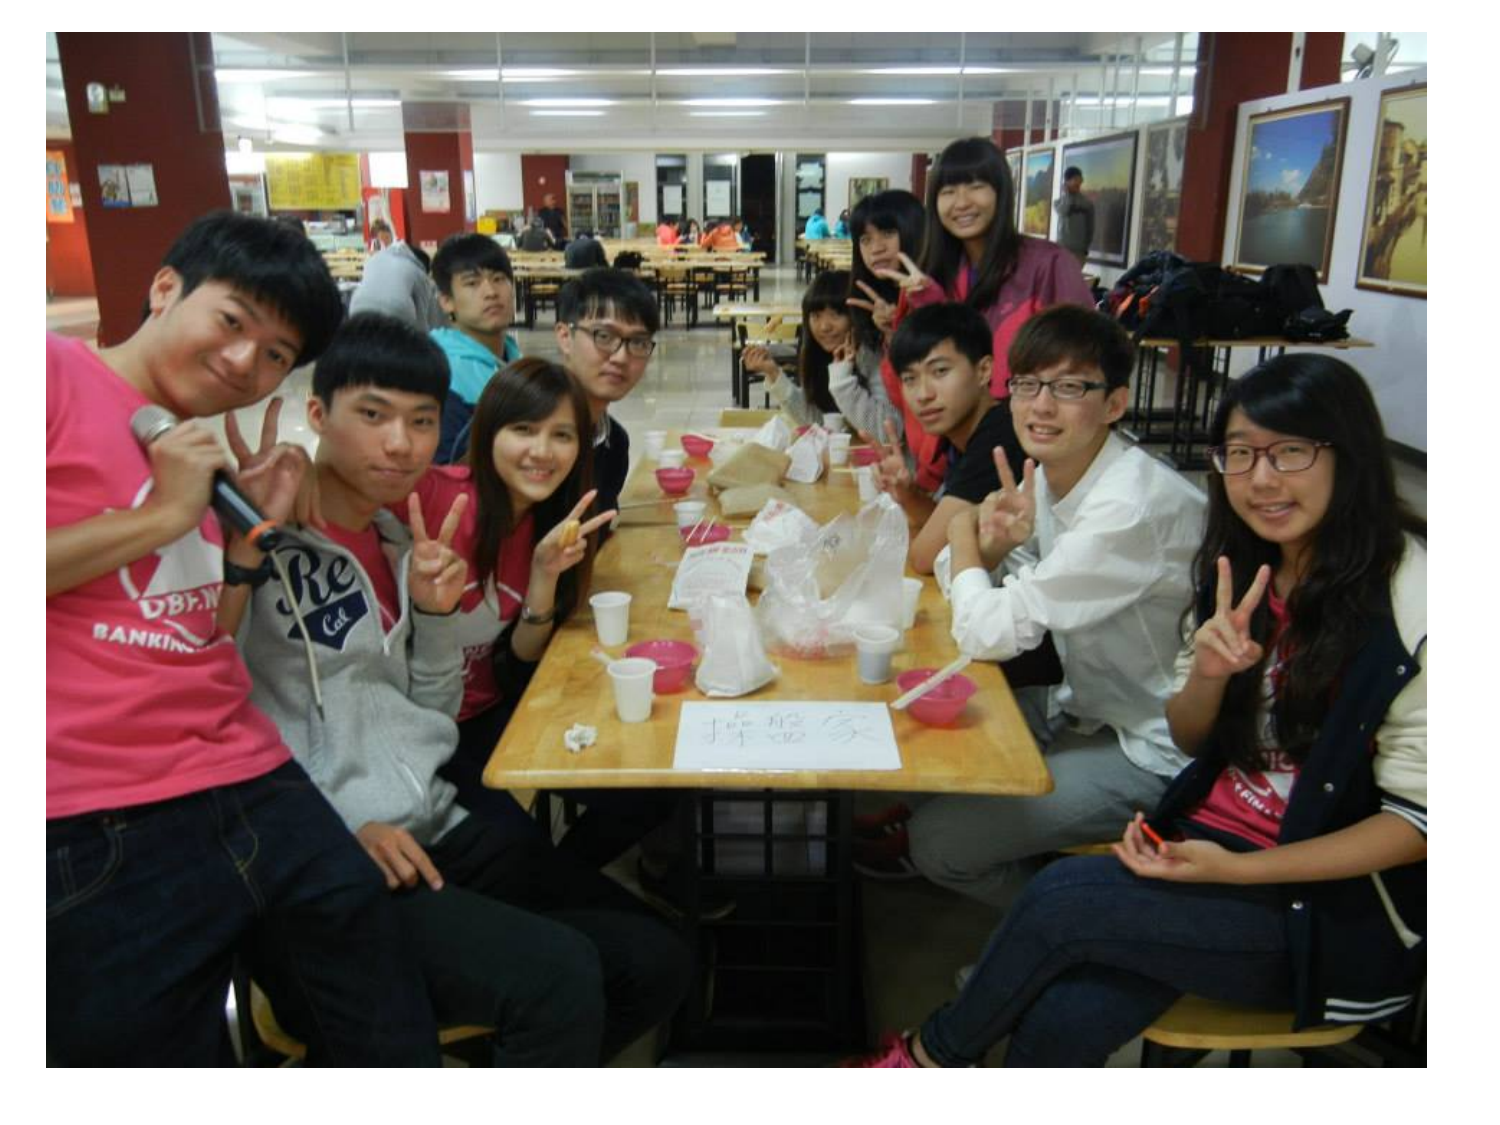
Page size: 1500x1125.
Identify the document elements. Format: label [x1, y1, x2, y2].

picture [46, 32, 1427, 1068]
